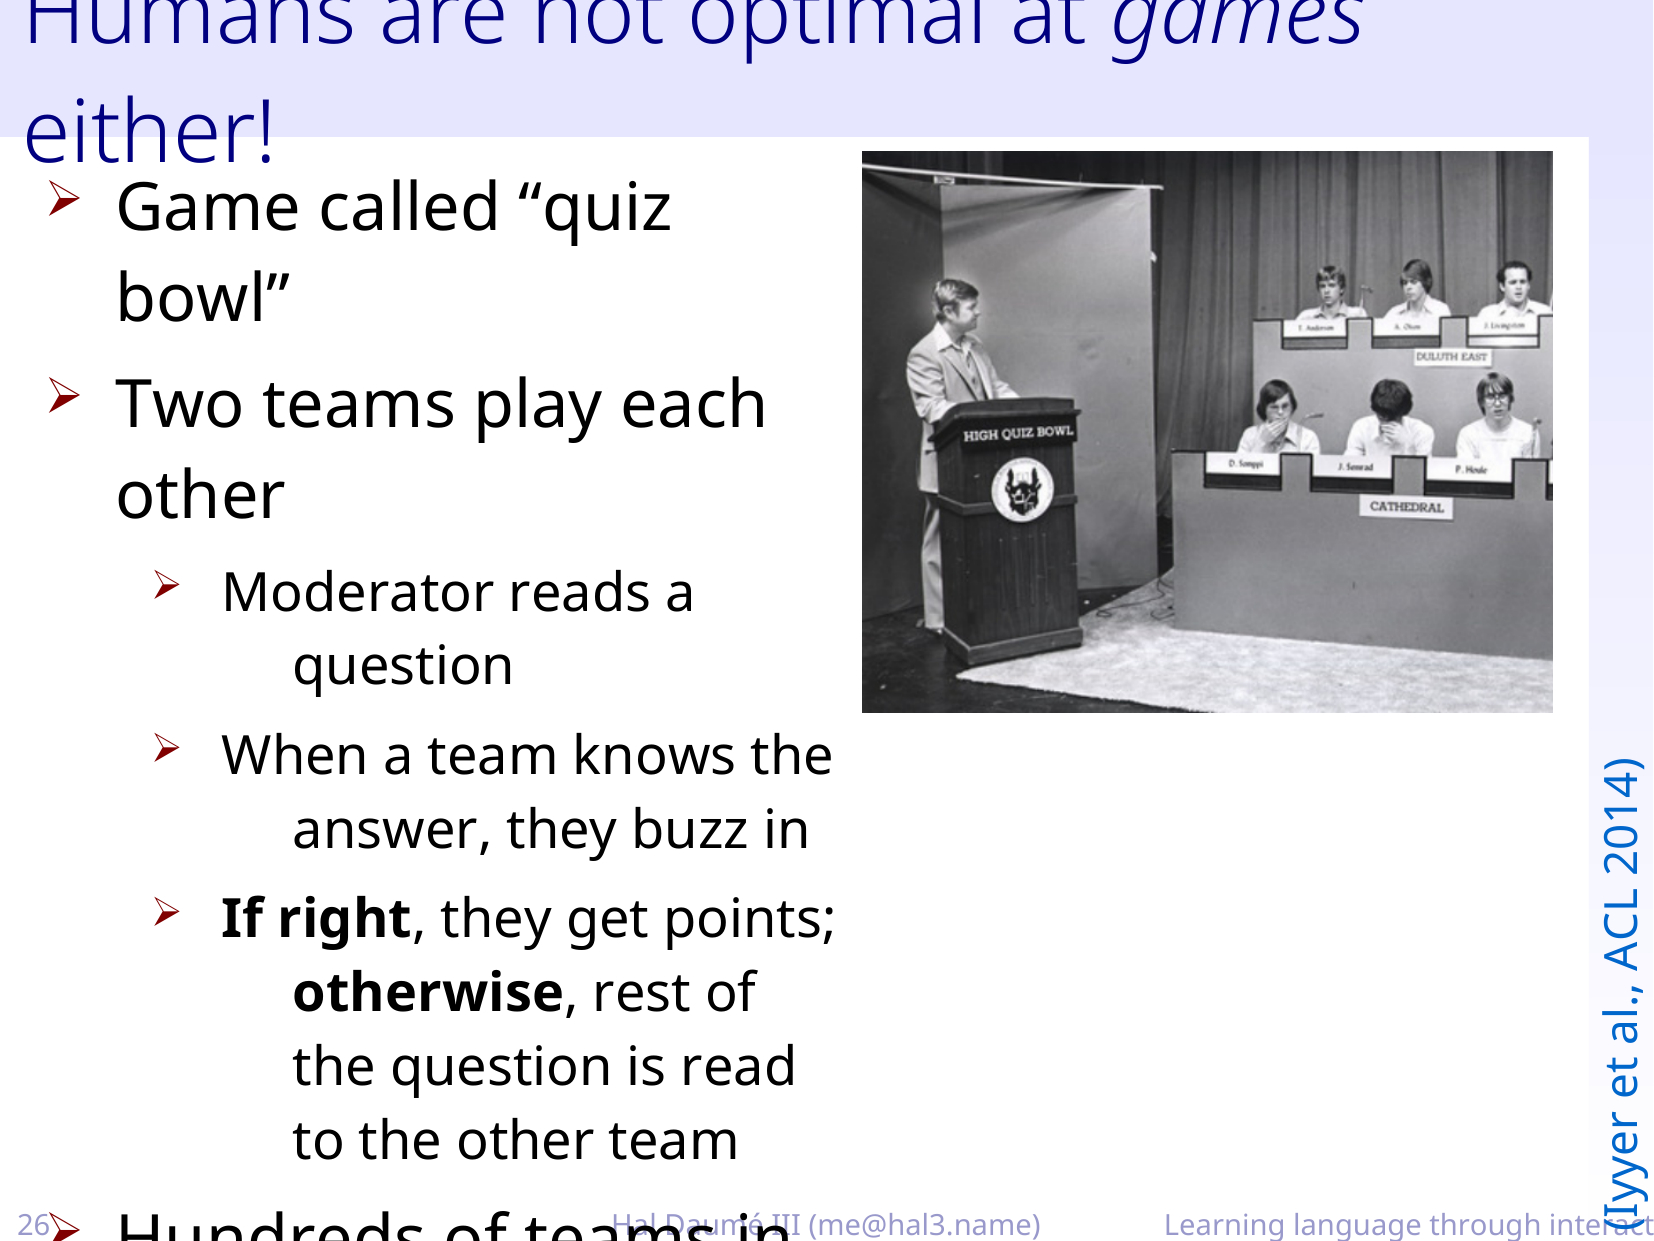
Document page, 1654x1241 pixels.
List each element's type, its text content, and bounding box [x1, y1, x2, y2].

picture [862, 151, 1553, 713]
title Humans are not optimal at games either! [22, 8, 1639, 131]
list Game called “quiz bowl” Two teams play each other Moderator reads a question When a team knows the answer, they buzz in If right, they get points; otherwise, rest of the question is read to the other team Hundreds of teams in the US alone Example . . . [32, 159, 847, 1076]
text_box (Iyyer et al., ACL 2014) [1585, 688, 1649, 1235]
